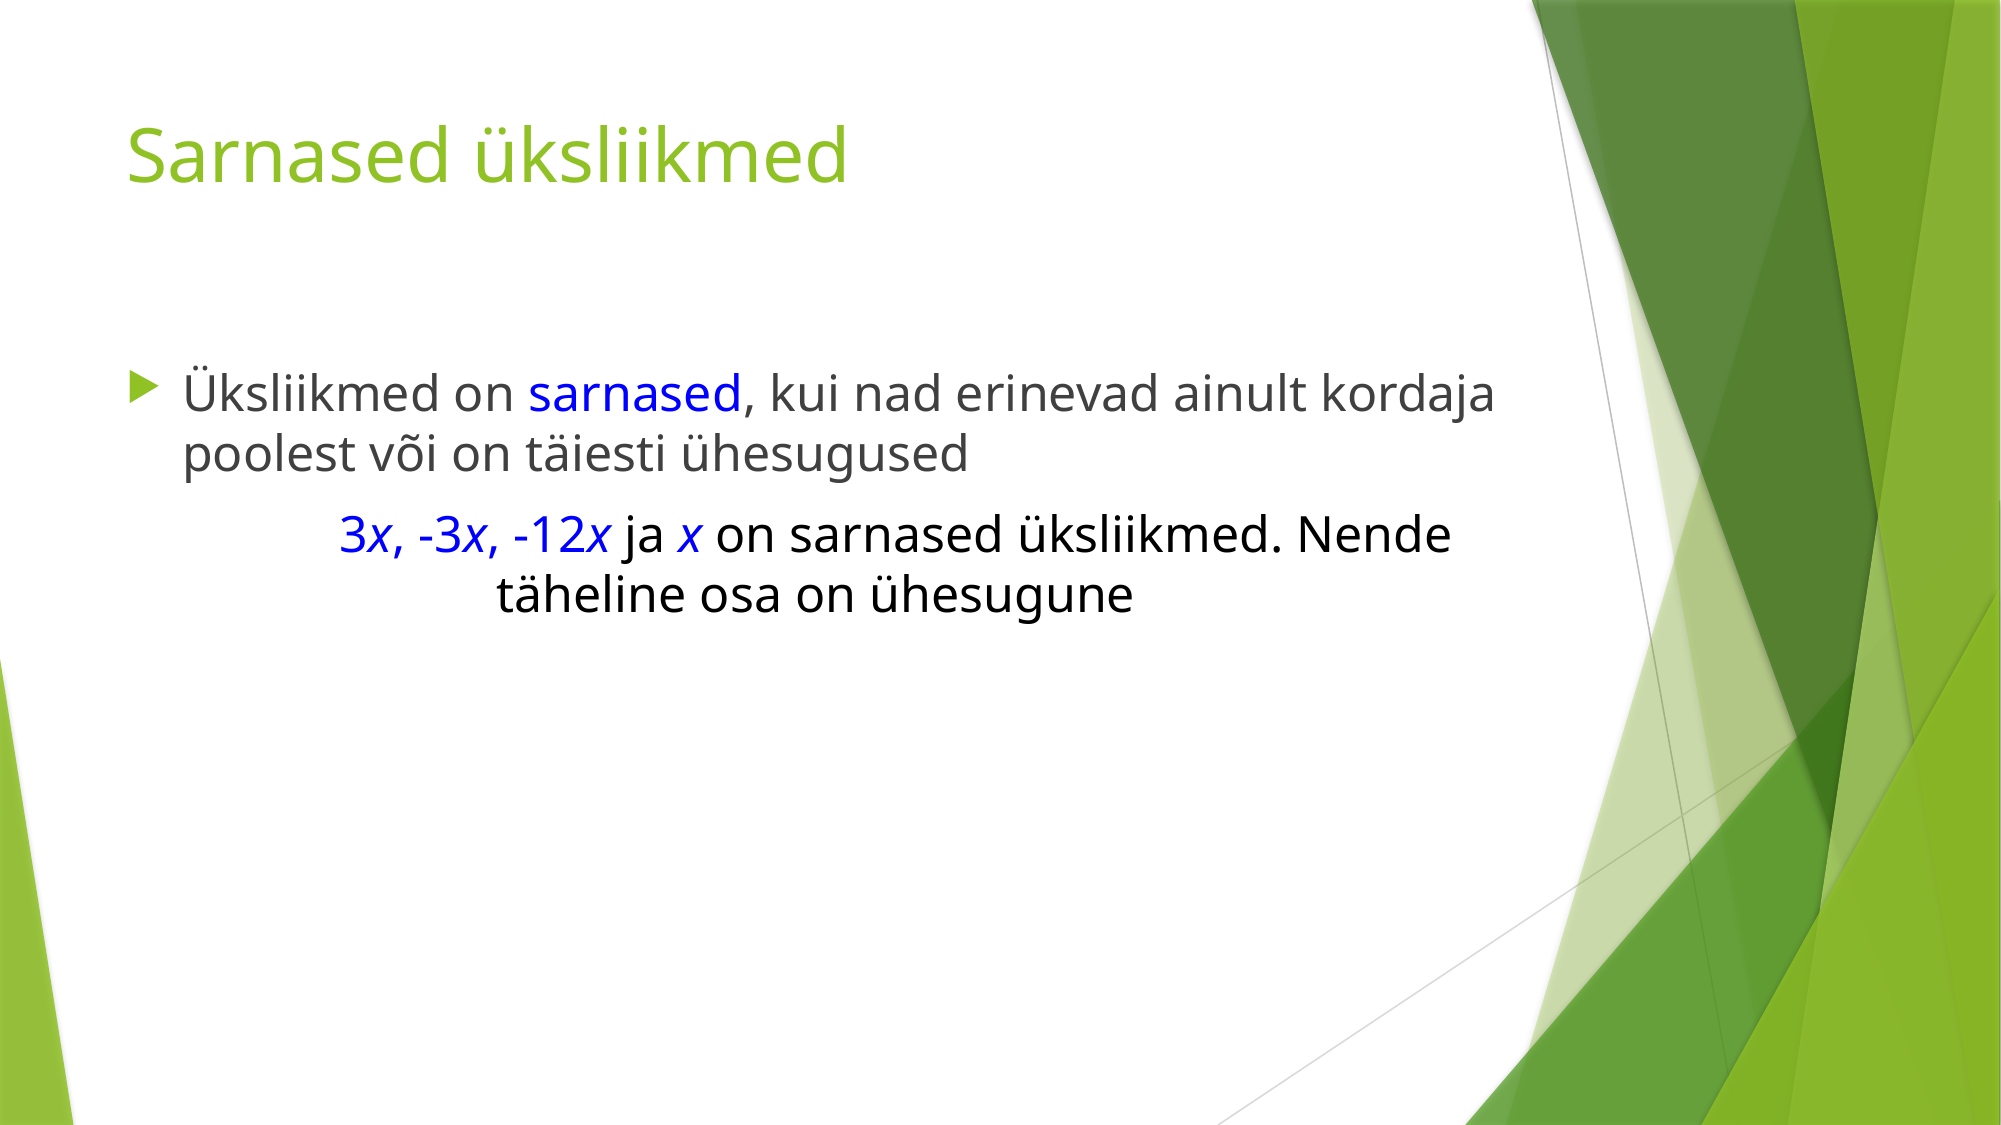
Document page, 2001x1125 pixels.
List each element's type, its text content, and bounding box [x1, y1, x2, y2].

list Üksliikmed on sarnased, kui nad erinevad ainult kordaja poolest või on täiesti ühesugused 3x, -3x, -12x ja x on sarnased üksliikmed. Nende täheline osa on ühesugune [111, 354, 1522, 992]
title Sarnased üksliikmed [111, 99, 1522, 317]
